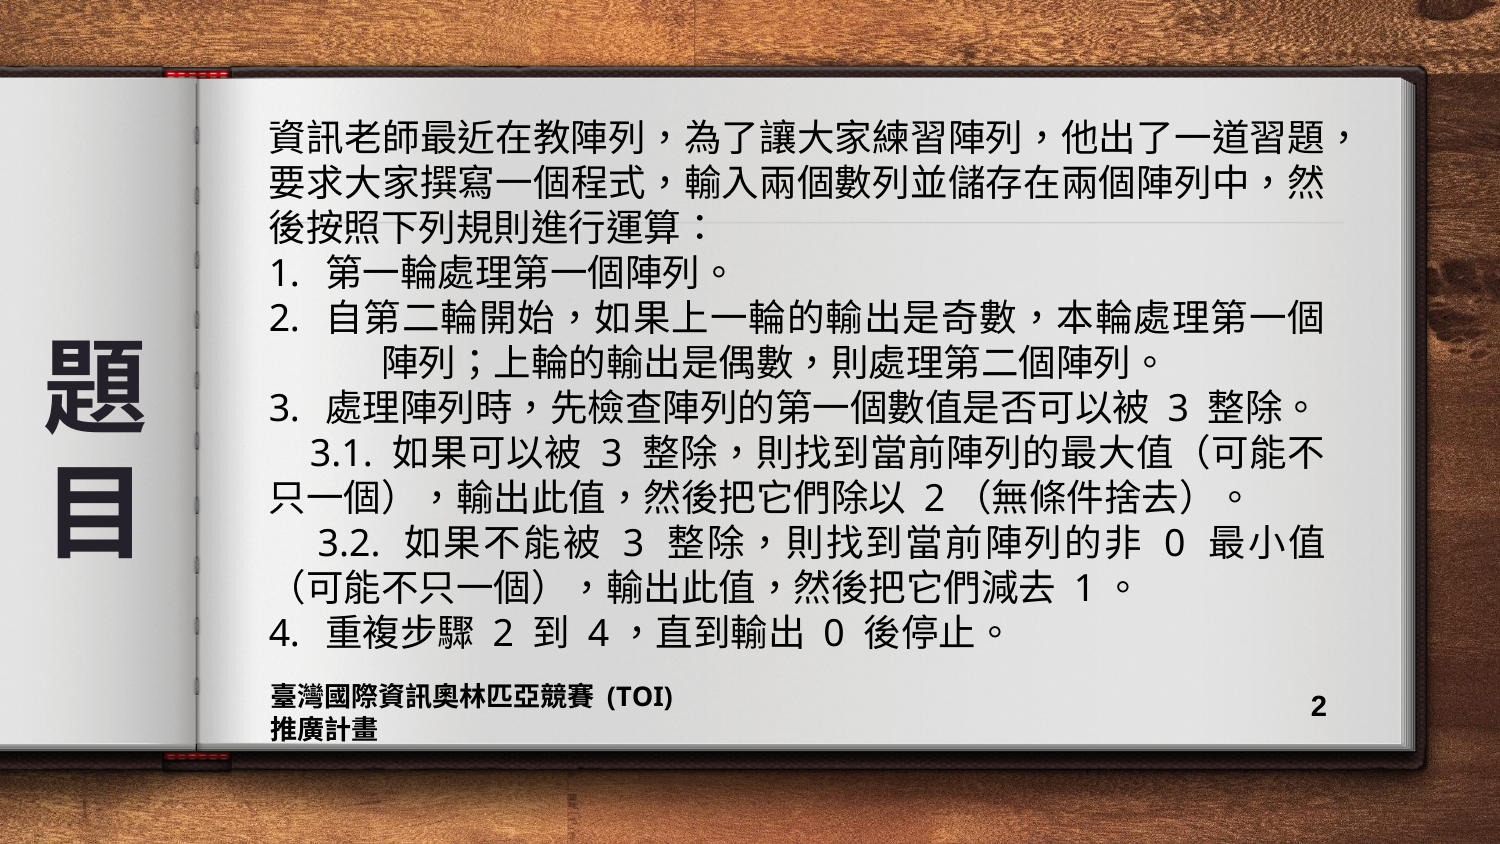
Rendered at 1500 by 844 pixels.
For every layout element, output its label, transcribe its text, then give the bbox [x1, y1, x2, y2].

text_box 題 目 [28, 306, 210, 552]
text_box 2 [1295, 672, 1386, 737]
text_box 資訊老師最近在教陣列，為了讓大家練習陣列，他出了一道習題，要求大家撰寫一個程式，輸入兩個數列並儲存在兩個陣列中，然後按照下列規則進行運算： 第一輪處理第一個陣列。 自第二輪開始，如果上一輪的輸出是奇數，本輪處理第一個陣列；上輪的輸出是偶數，則處理第二個陣列。 處理陣列時，先檢查陣列的第一個數值是否可以被 3 整除。 3.1. 如果可以被 3 整除，則找到當前陣列的最大值（可能不只一個），輸出此值，然後把它們除以 2（無條件捨去）。 3.2. 如果不能被 3 整除，則找到當前陣列的非 0 最小值（可能不只一個），輸出此值，然後把它們減去 1。 重複步驟 2 到 4，直到輸出 0 後停止。 [254, 107, 1341, 351]
